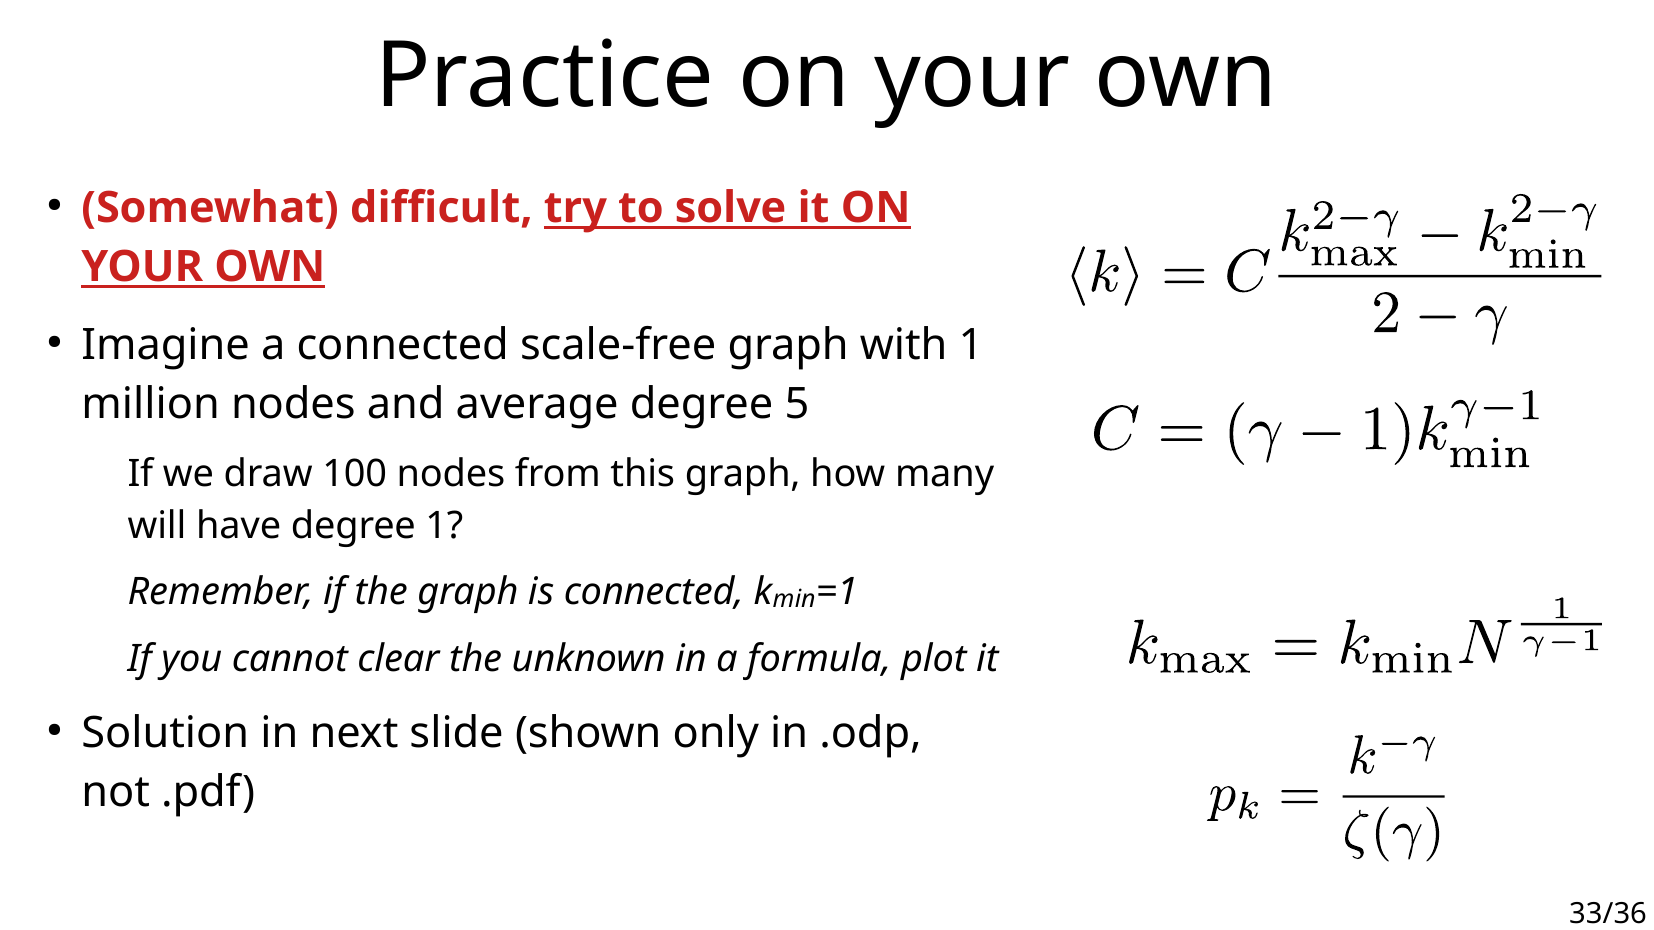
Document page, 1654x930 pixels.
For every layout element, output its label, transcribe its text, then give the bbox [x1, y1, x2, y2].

text_box [1206, 729, 1445, 862]
title Practice on your own [82, 5, 1571, 135]
list (Somewhat) difficult, try to solve it ON YOUR OWN Imagine a connected scale-free graph with 1 million nodes and average degree 5 If we draw 100 nodes from this graph, how many will have degree 1? Remember, if the graph is connected, kmin=1 If you cannot clear the unknown in a formula, plot it Solution in next slide (shown only in .odp, not .pdf) [35, 176, 1021, 871]
text_box [1125, 597, 1603, 673]
text_box [1065, 193, 1602, 345]
text_box [1090, 390, 1543, 468]
